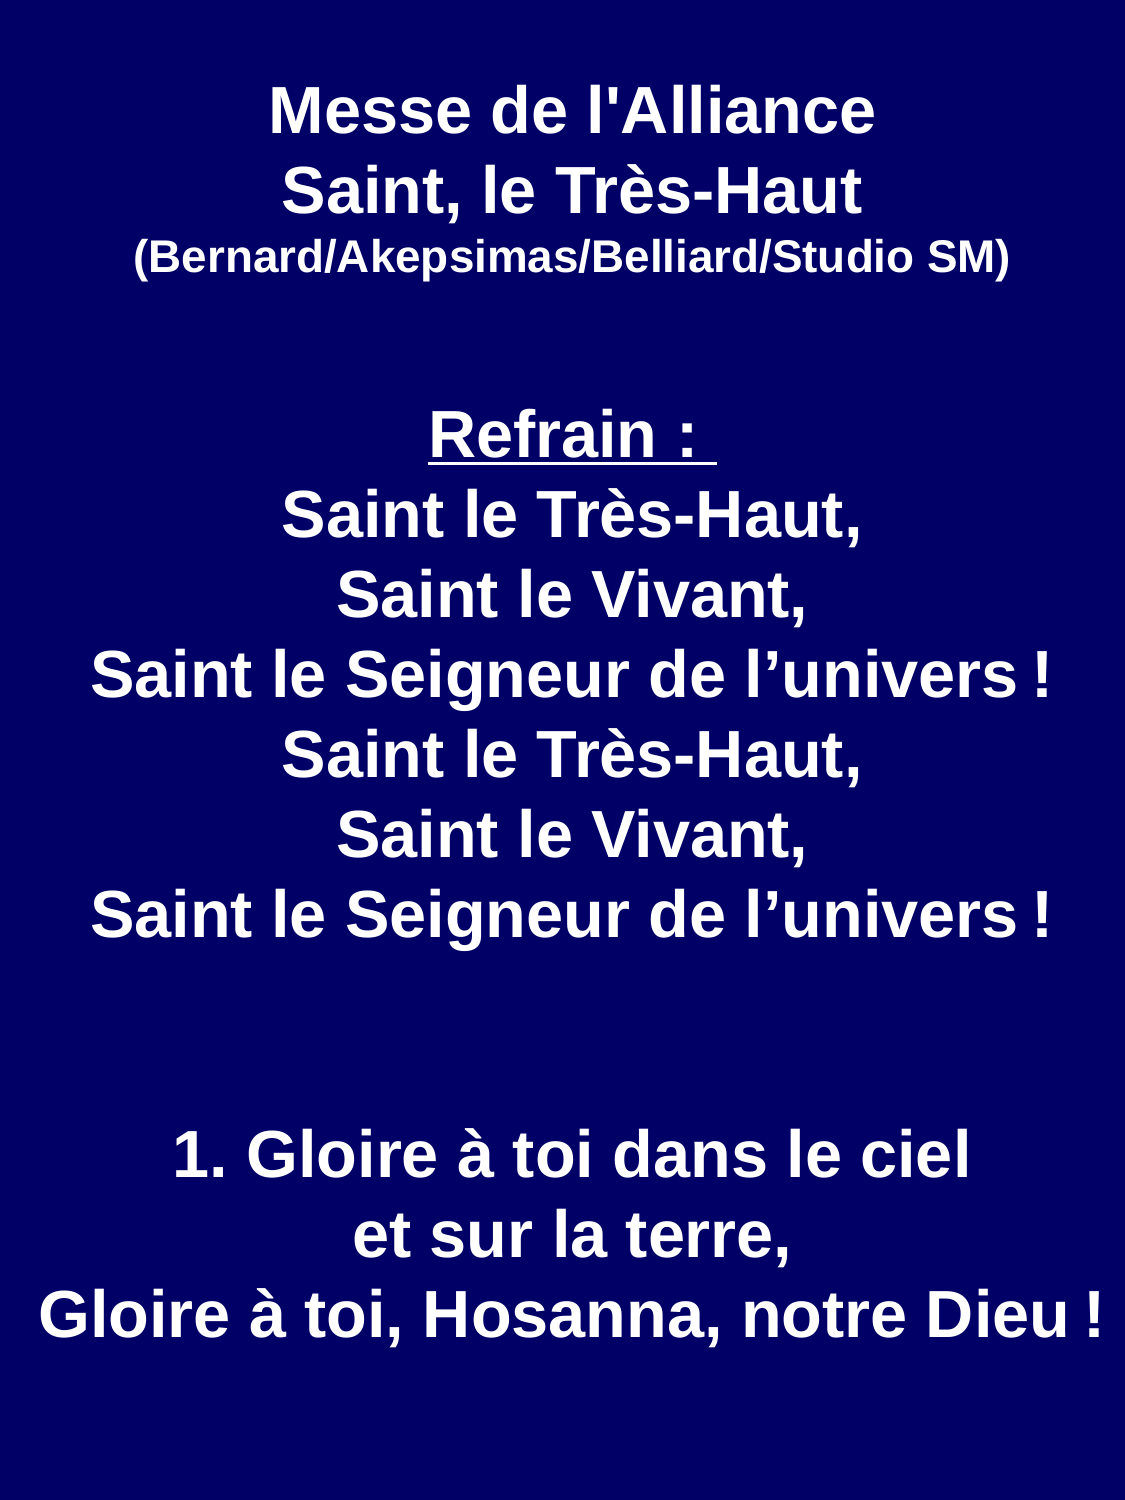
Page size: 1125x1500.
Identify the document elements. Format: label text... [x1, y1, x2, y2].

text_box Messe de l'Alliance Saint, le Très-Haut (Bernard/Akepsimas/Belliard/Studio SM) Refrain : Saint le Très-Haut, Saint le Vivant, Saint le Seigneur de l’univers ! Saint le Très-Haut, Saint le Vivant, Saint le Seigneur de l’univers ! 1. Gloire à toi dans le ciel et sur la terre, Gloire à toi, Hosanna, notre Dieu ! [35, 59, 1110, 1363]
